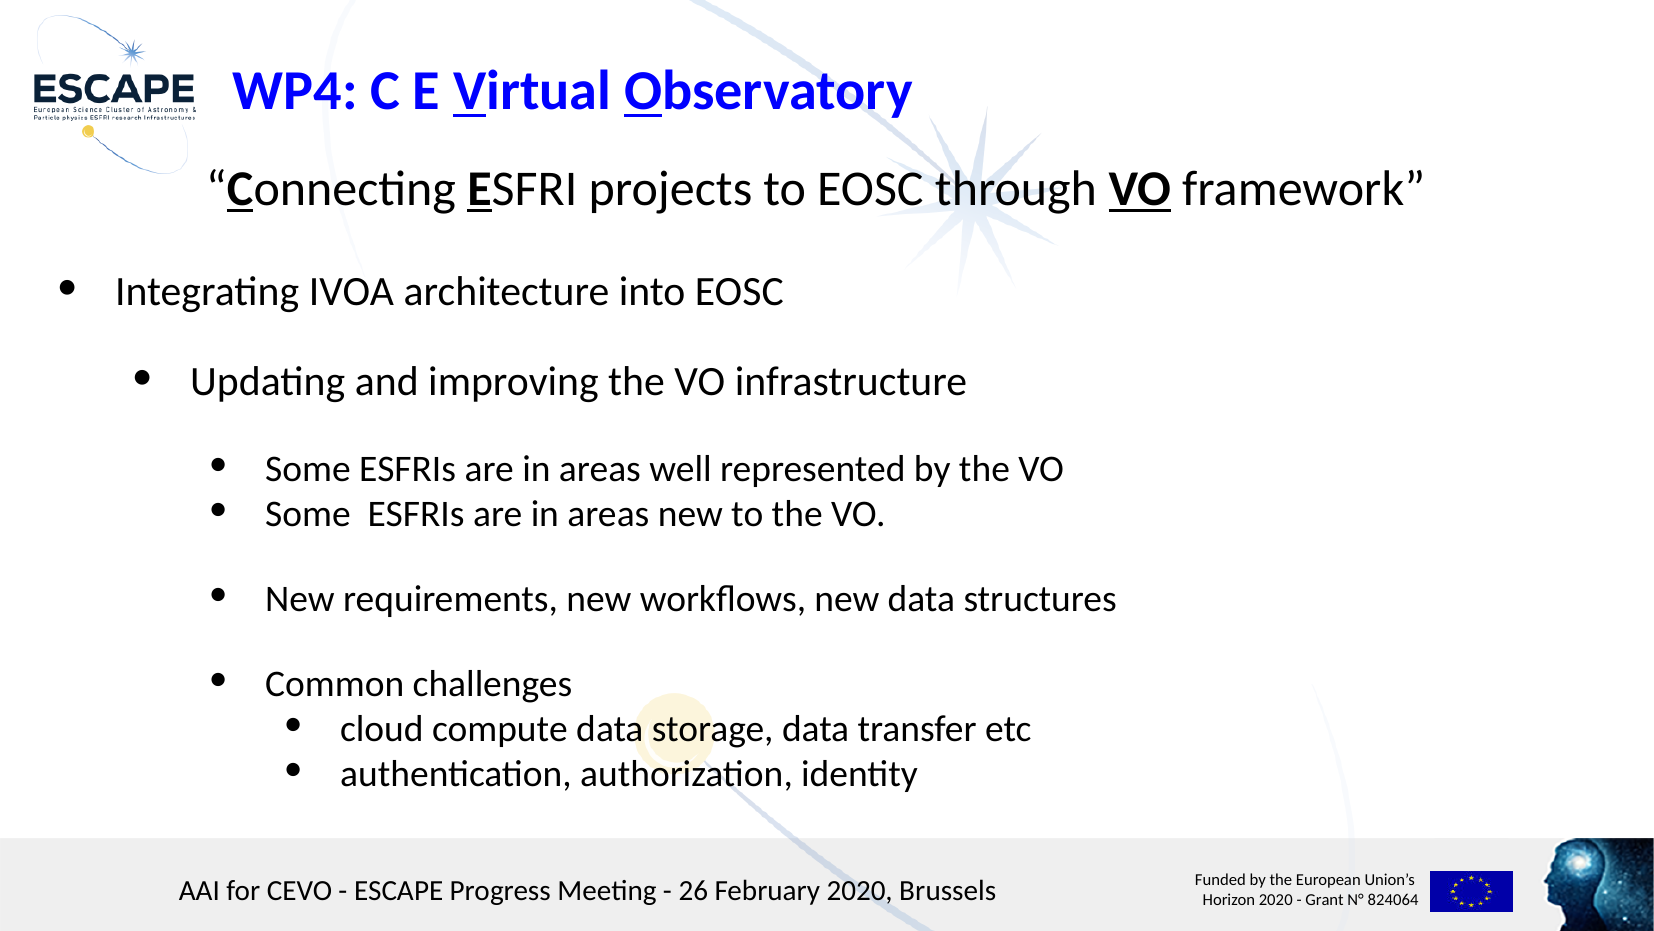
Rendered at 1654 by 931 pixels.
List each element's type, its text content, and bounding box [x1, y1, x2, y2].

list “Connecting ESFRI projects to EOSC through VO framework” Integrating IVOA architecture into EOSC Updating and improving the VO infrastructure Some ESFRIs are in areas well represented by the VO Some ESFRIs are in areas new to the VO. New requirements, new workflows, new data structures Common challenges cloud compute data storage, data transfer etc authentication, authorization, identity [28, 150, 1603, 840]
title WP4: C E Virtual Observatory [221, 21, 1540, 150]
picture [0, 0, 1654, 931]
